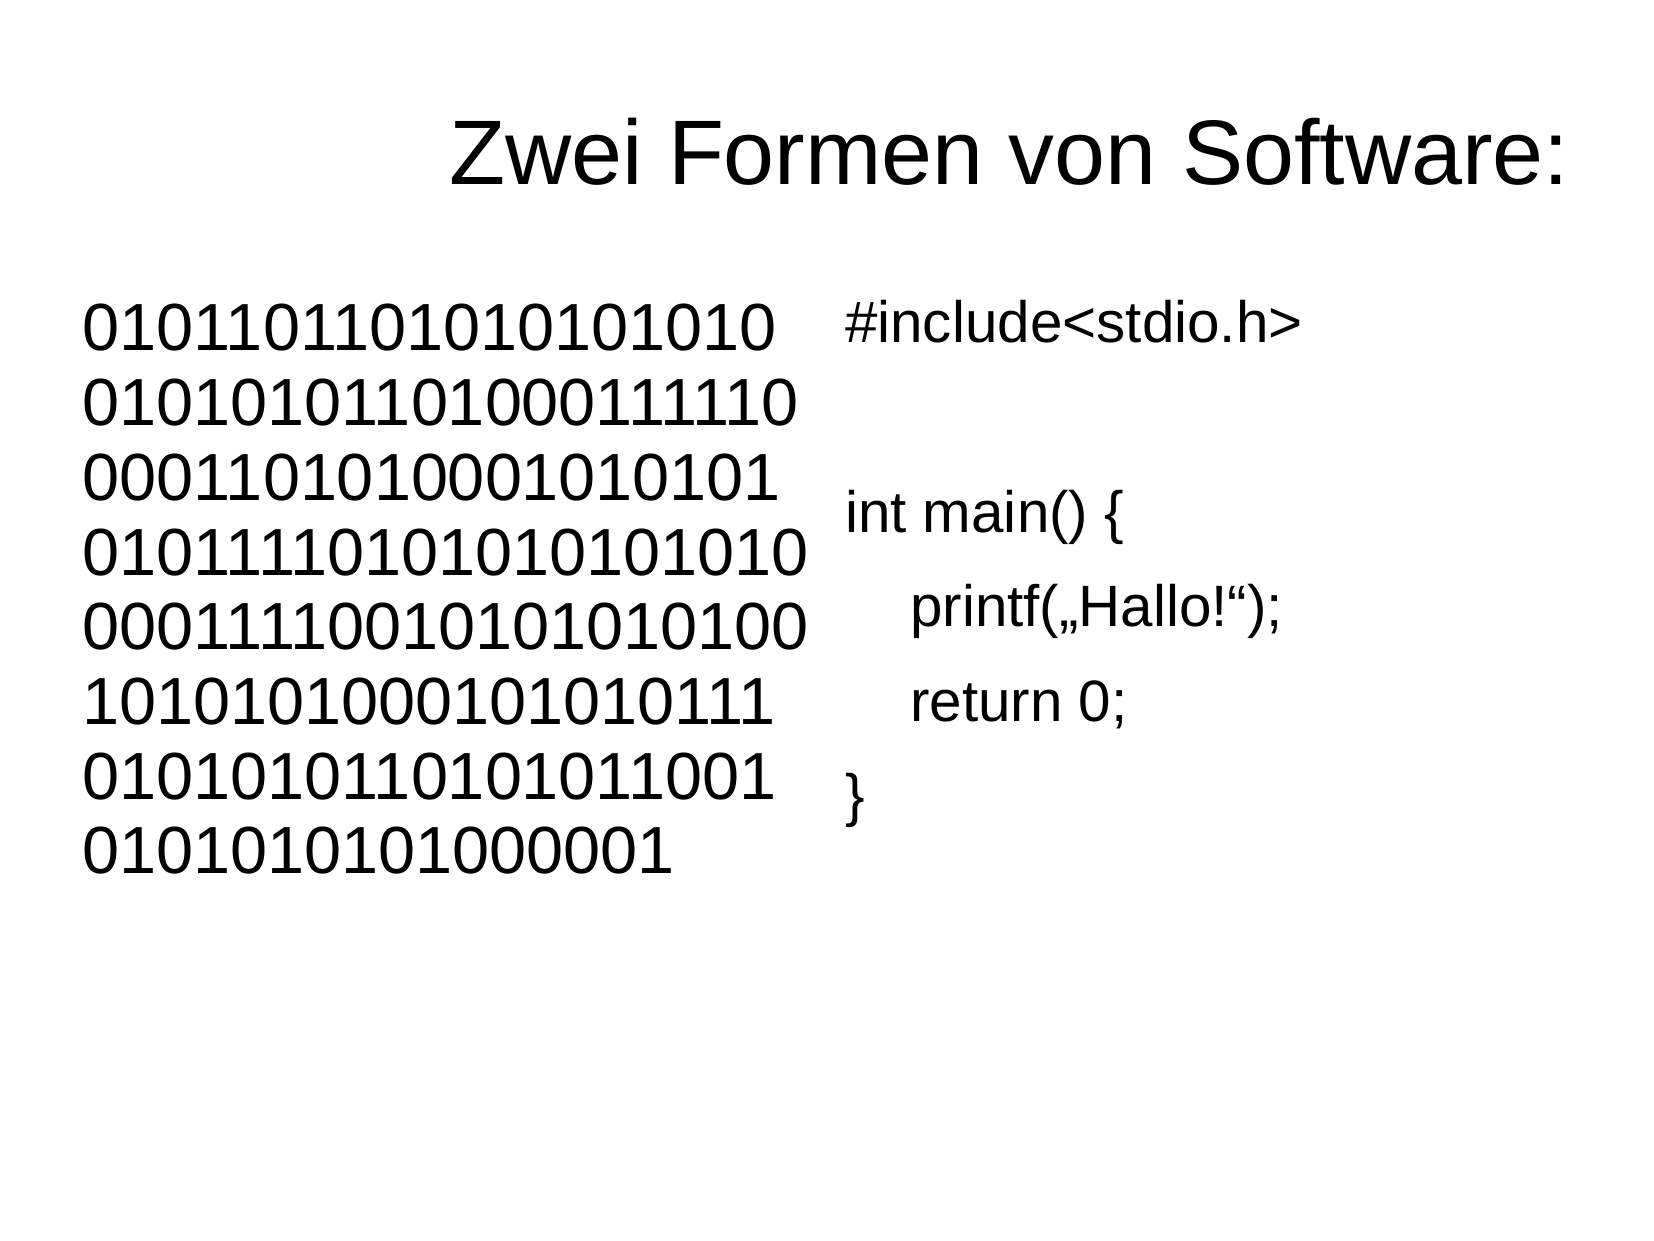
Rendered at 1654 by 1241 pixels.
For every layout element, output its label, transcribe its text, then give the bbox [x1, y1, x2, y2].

list 01011011010101010100101010110100011111000011010100010101010101111010101010101000011110010101010100101010100010101011101010101101010110010101010101000001 [82, 290, 809, 1109]
list #include<stdio.h> int main() { printf(„Hallo!“); return 0; } [845, 290, 1572, 1109]
title Zwei Formen von Software: [82, 49, 1571, 257]
